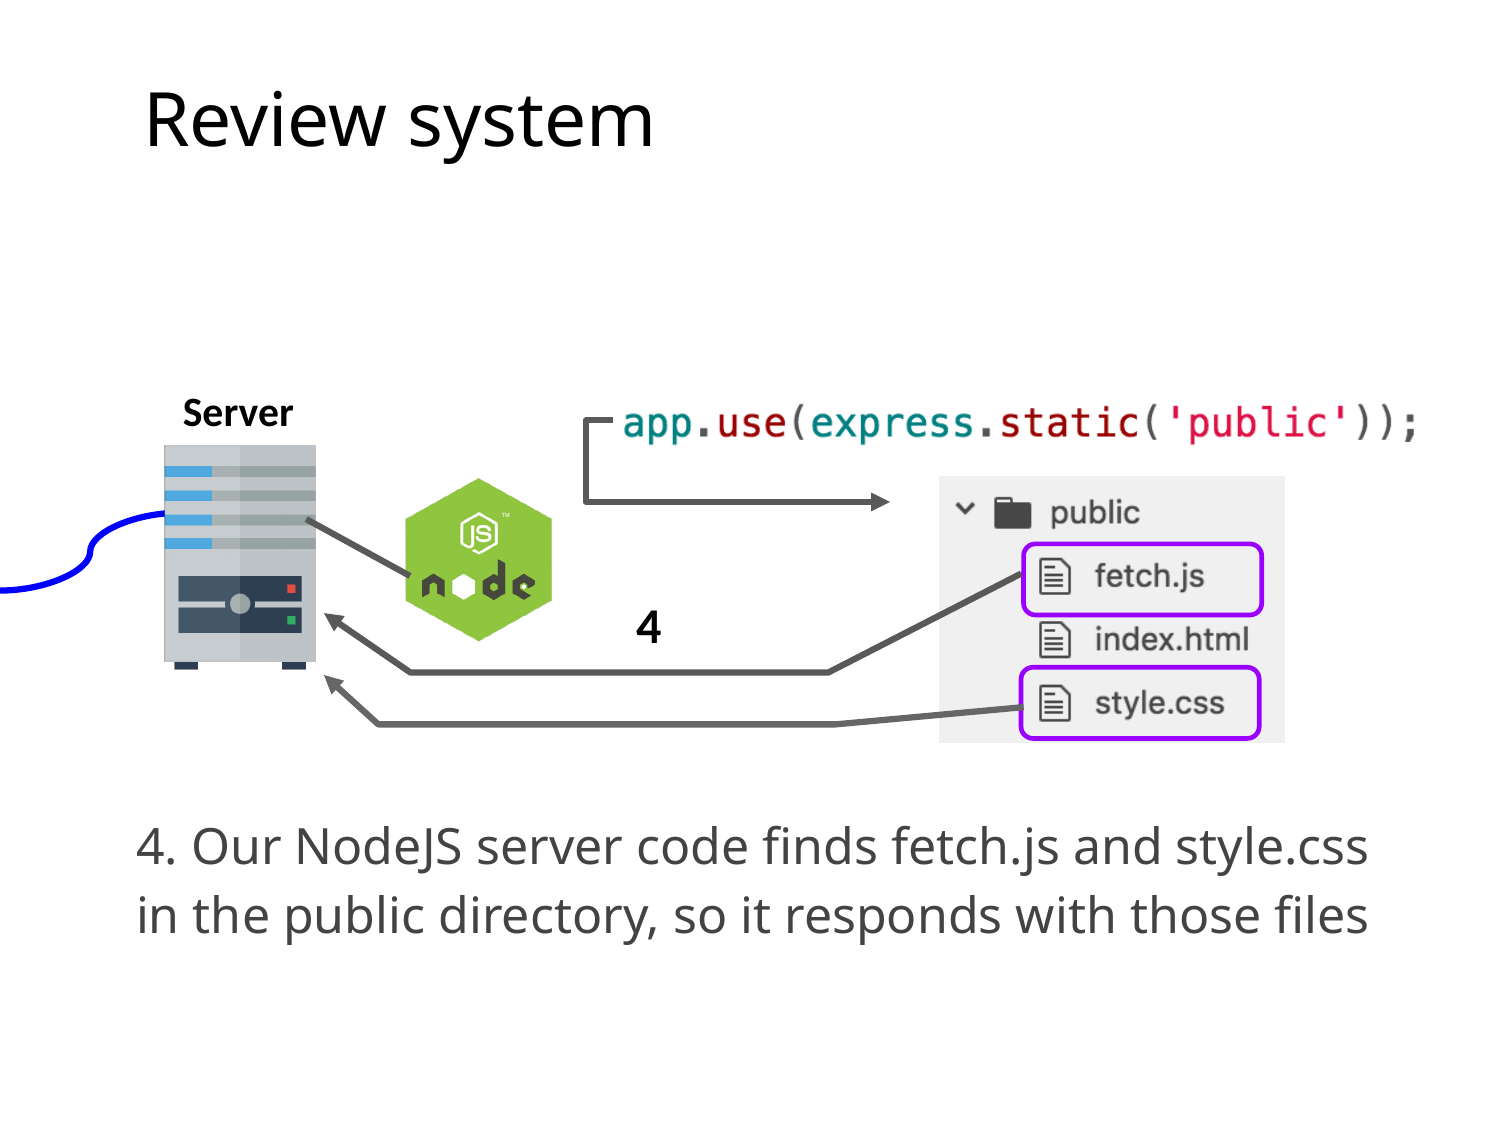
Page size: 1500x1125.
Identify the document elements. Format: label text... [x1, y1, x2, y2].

picture [119, 481, 358, 680]
picture [1024, 670, 1256, 736]
picture [394, 476, 562, 644]
text_box Server [82, 337, 395, 481]
list 4. Our NodeJS server code finds fetch.js and style.css in the public directory, so it responds with those files [121, 790, 1442, 1092]
picture [597, 384, 1440, 743]
text_box 4 [607, 582, 690, 664]
picture [1026, 547, 1259, 612]
title Review system [128, 56, 1372, 183]
